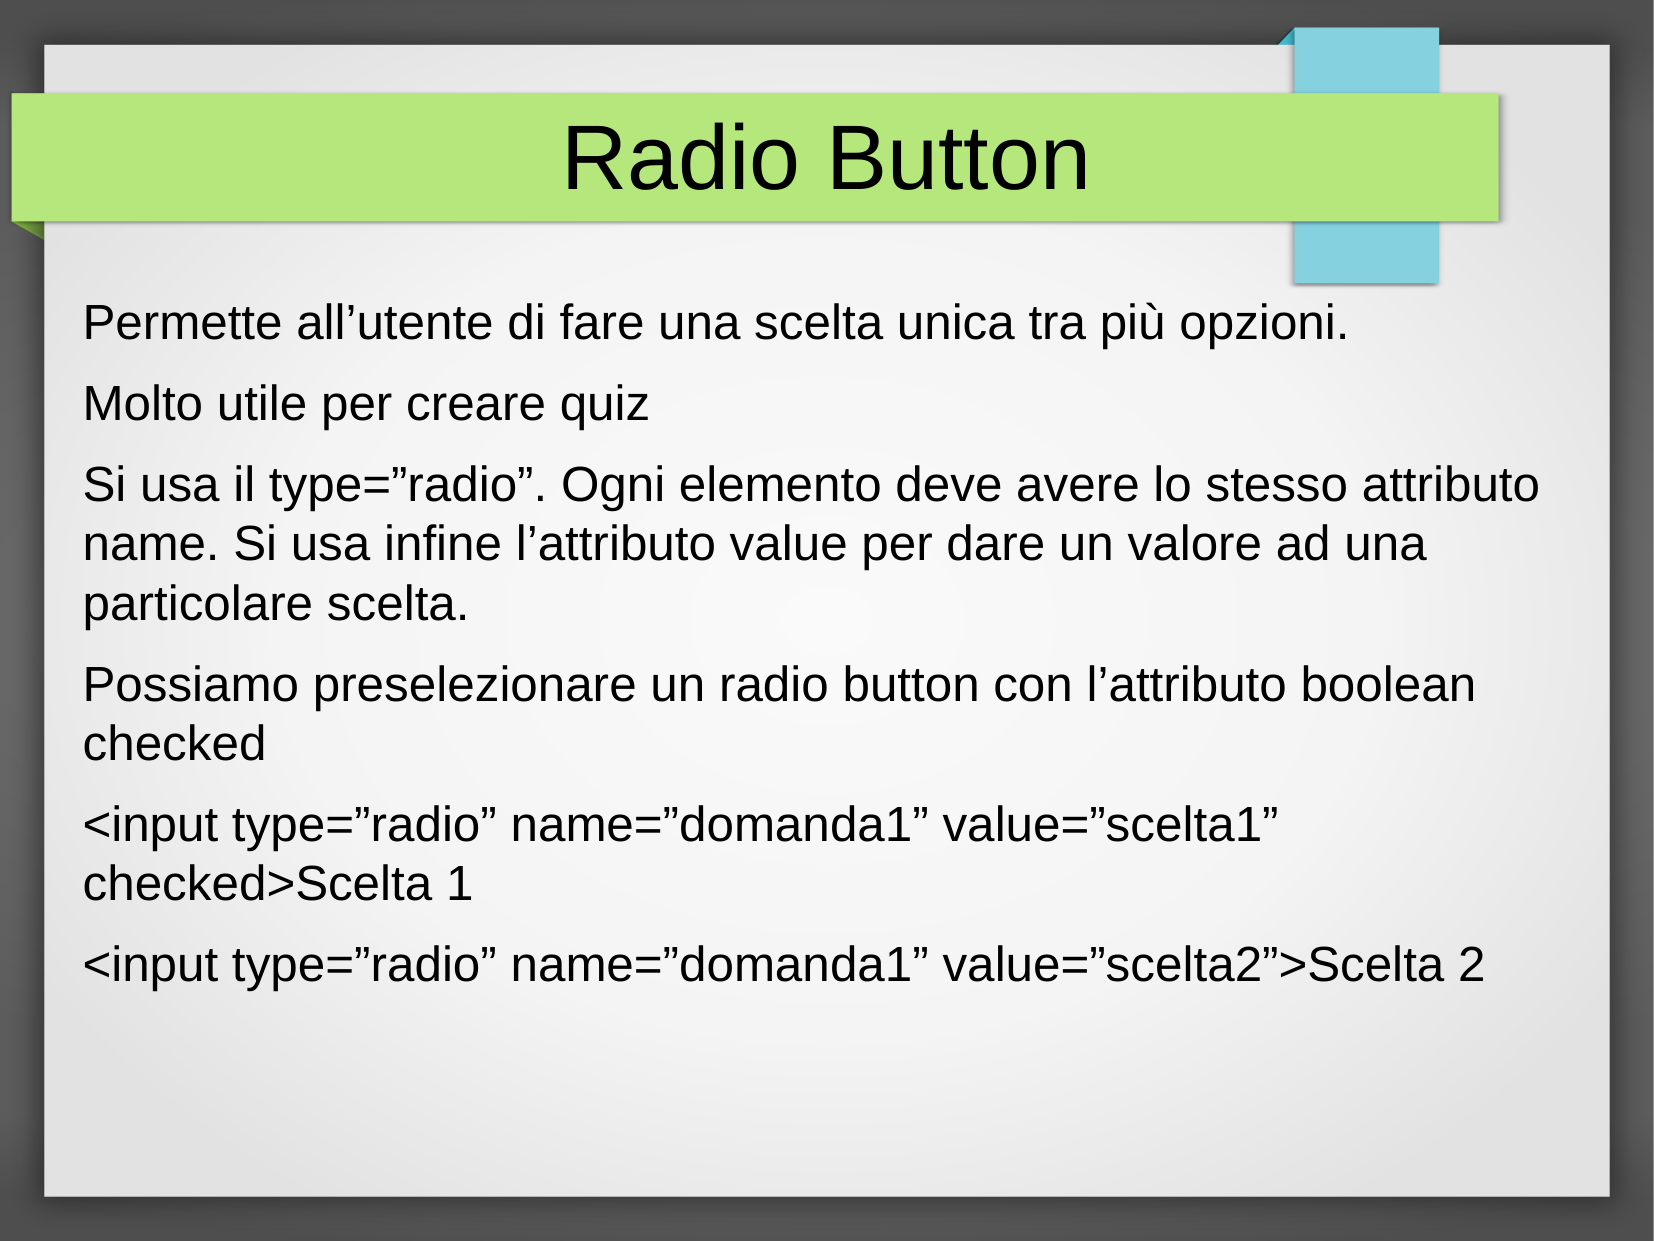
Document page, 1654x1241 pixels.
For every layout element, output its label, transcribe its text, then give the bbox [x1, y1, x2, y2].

title Radio Button [82, 49, 1571, 257]
list Permette all’utente di fare una scelta unica tra più opzioni. Molto utile per creare quiz Si usa il type=”radio”. Ogni elemento deve avere lo stesso attributo name. Si usa infine l’attributo value per dare un valore ad una particolare scelta. Possiamo preselezionare un radio button con l’attributo boolean checked <input type=”radio” name=”domanda1” value=”scelta1” checked>Scelta 1 <input type=”radio” name=”domanda1” value=”scelta2”>Scelta 2 [82, 290, 1571, 1010]
picture [0, 0, 1654, 1241]
